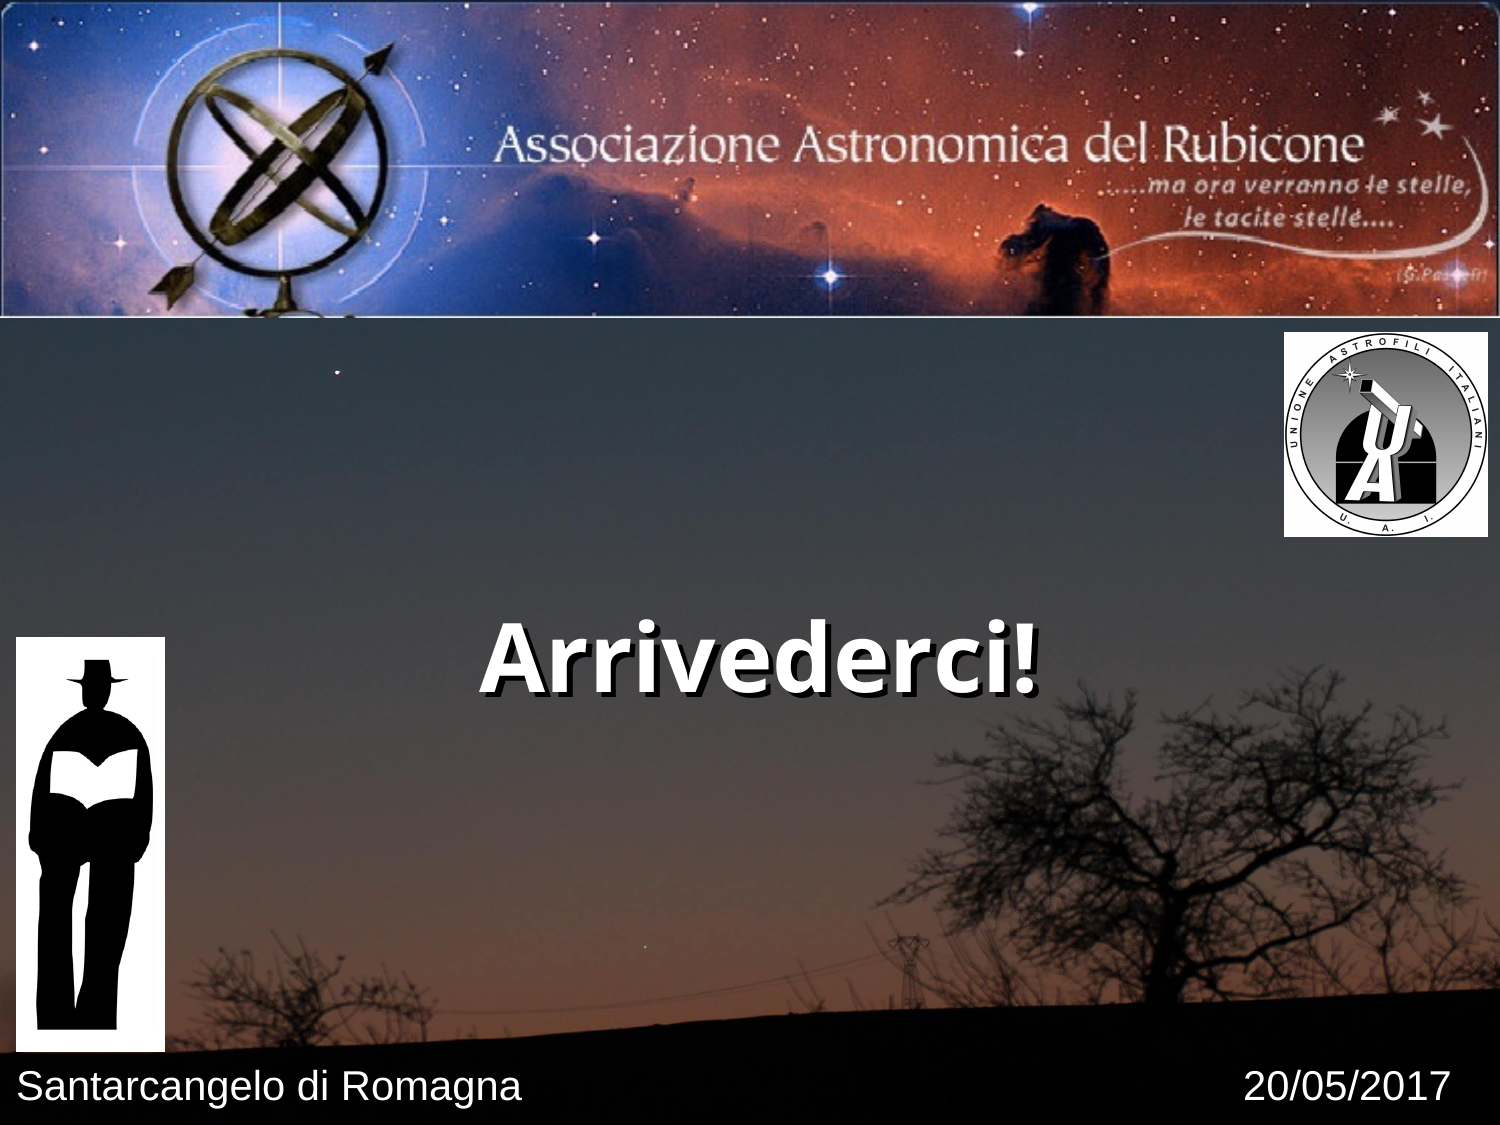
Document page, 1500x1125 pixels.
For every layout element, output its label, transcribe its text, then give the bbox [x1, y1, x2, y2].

text_box Arrivederci! [106, 319, 1414, 805]
picture [0, 0, 1500, 1125]
text_box Santarcangelo di Romagna [1, 1051, 438, 1111]
text_box 20/05/2017 [1228, 1051, 1500, 1111]
